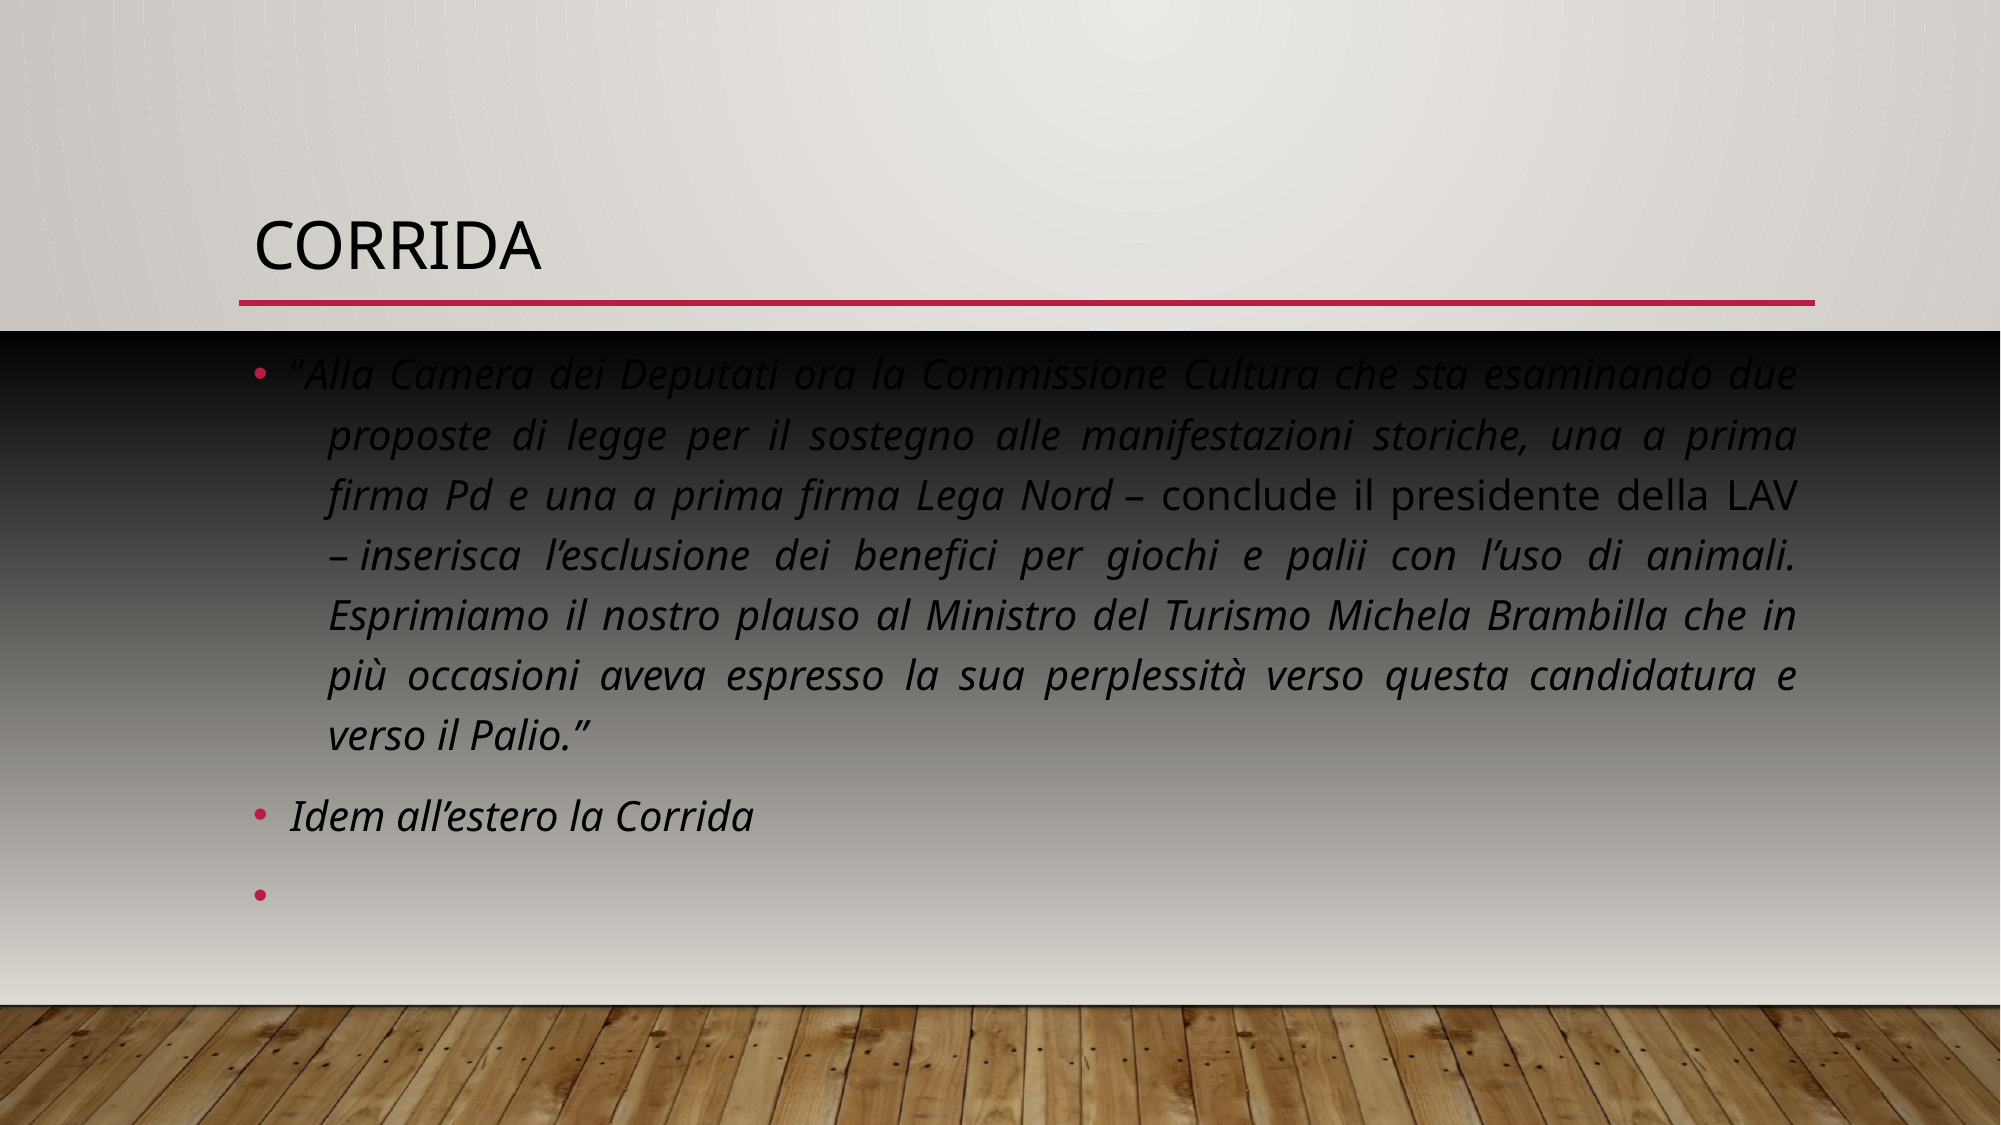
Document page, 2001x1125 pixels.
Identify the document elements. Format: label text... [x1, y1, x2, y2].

list “Alla Camera dei Deputati ora la Commissione Cultura che sta esaminando due proposte di legge per il sostegno alle manifestazioni storiche, una a prima firma Pd e una a prima firma Lega Nord – conclude il presidente della LAV – inserisca l’esclusione dei benefici per giochi e palii con l’uso di animali. Esprimiamo il nostro plauso al Ministro del Turismo Michela Brambilla che in più occasioni aveva espresso la sua perplessità verso questa candidatura e verso il Palio.” Idem all’estero la Corrida [238, 330, 1814, 897]
title corrida [238, 131, 1814, 305]
